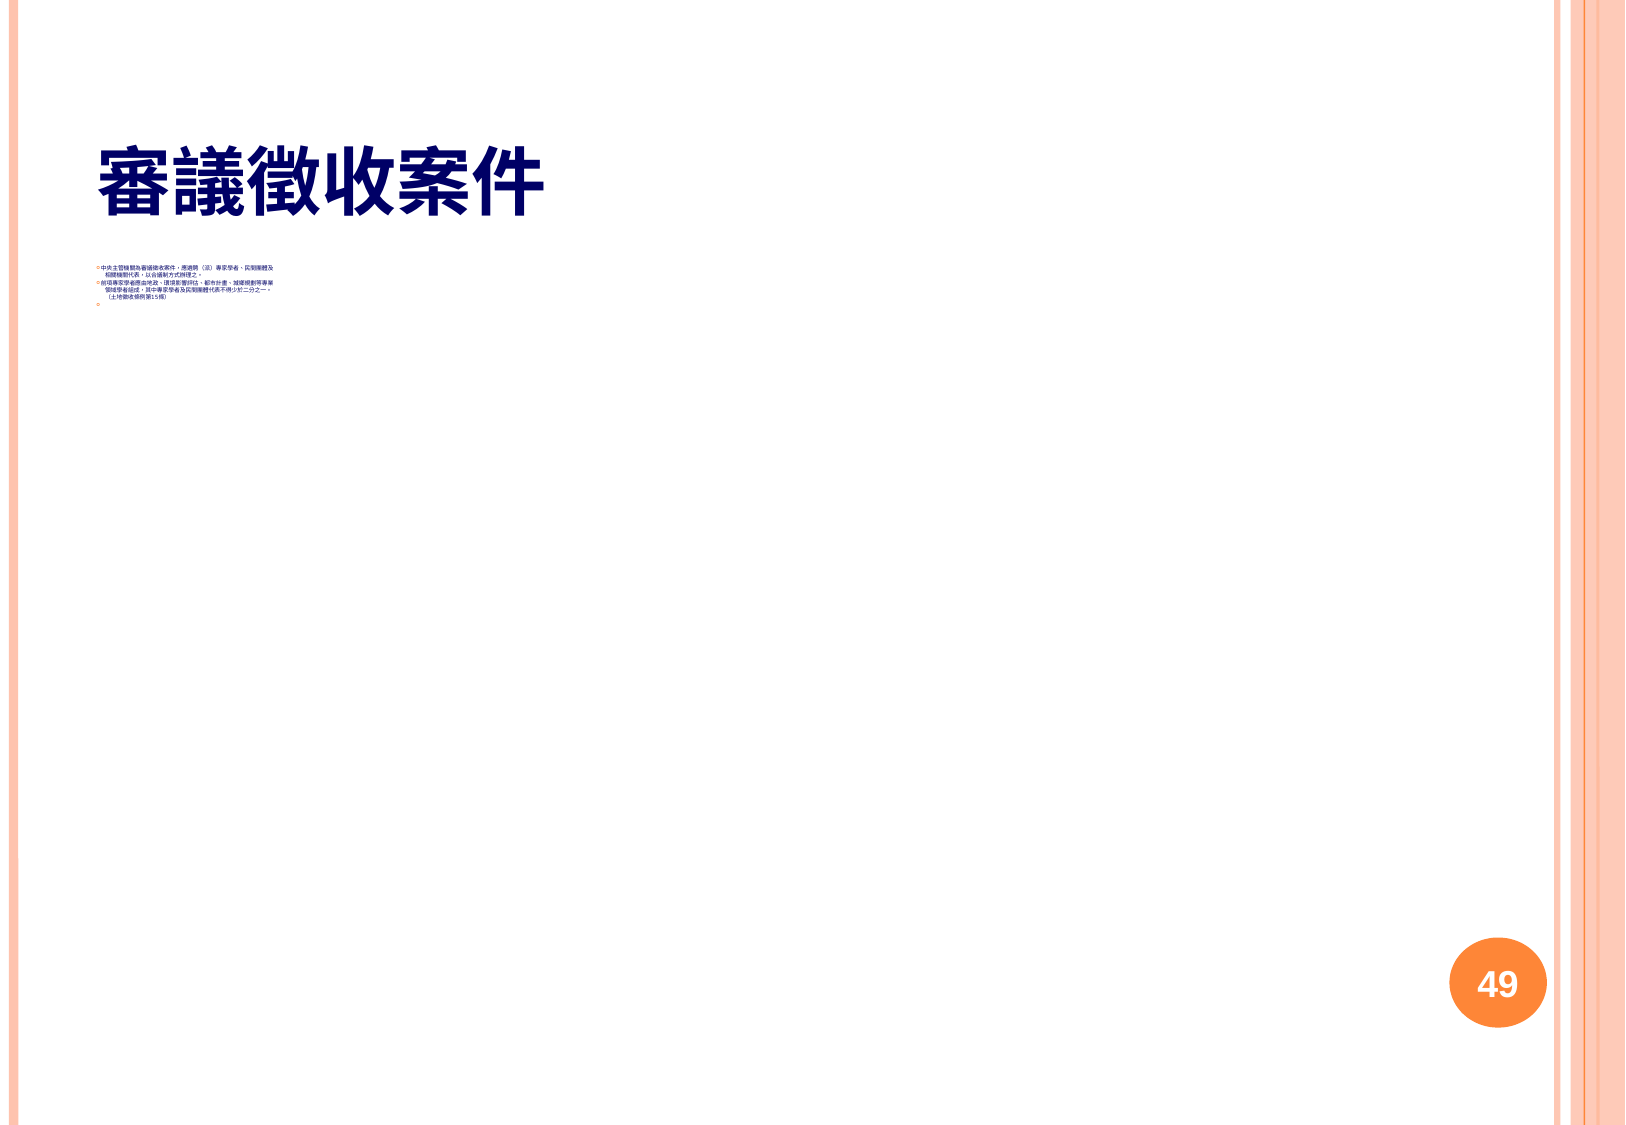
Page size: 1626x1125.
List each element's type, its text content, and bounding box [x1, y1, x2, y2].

title 審議徵收案件 [81, 45, 1409, 233]
list 中央主管機關為審議徵收案件，應遴聘（派）專家學者、民間團體及相關機關代表，以合議制方式辦理之。 前項專家學者應由地政、環境影響評估、都市計畫、城鄉規劃等專業領域學者組成，其中專家學者及民間團體代表不得少於二分之一。（土地徵收條例第15條） [81, 262, 1409, 1062]
